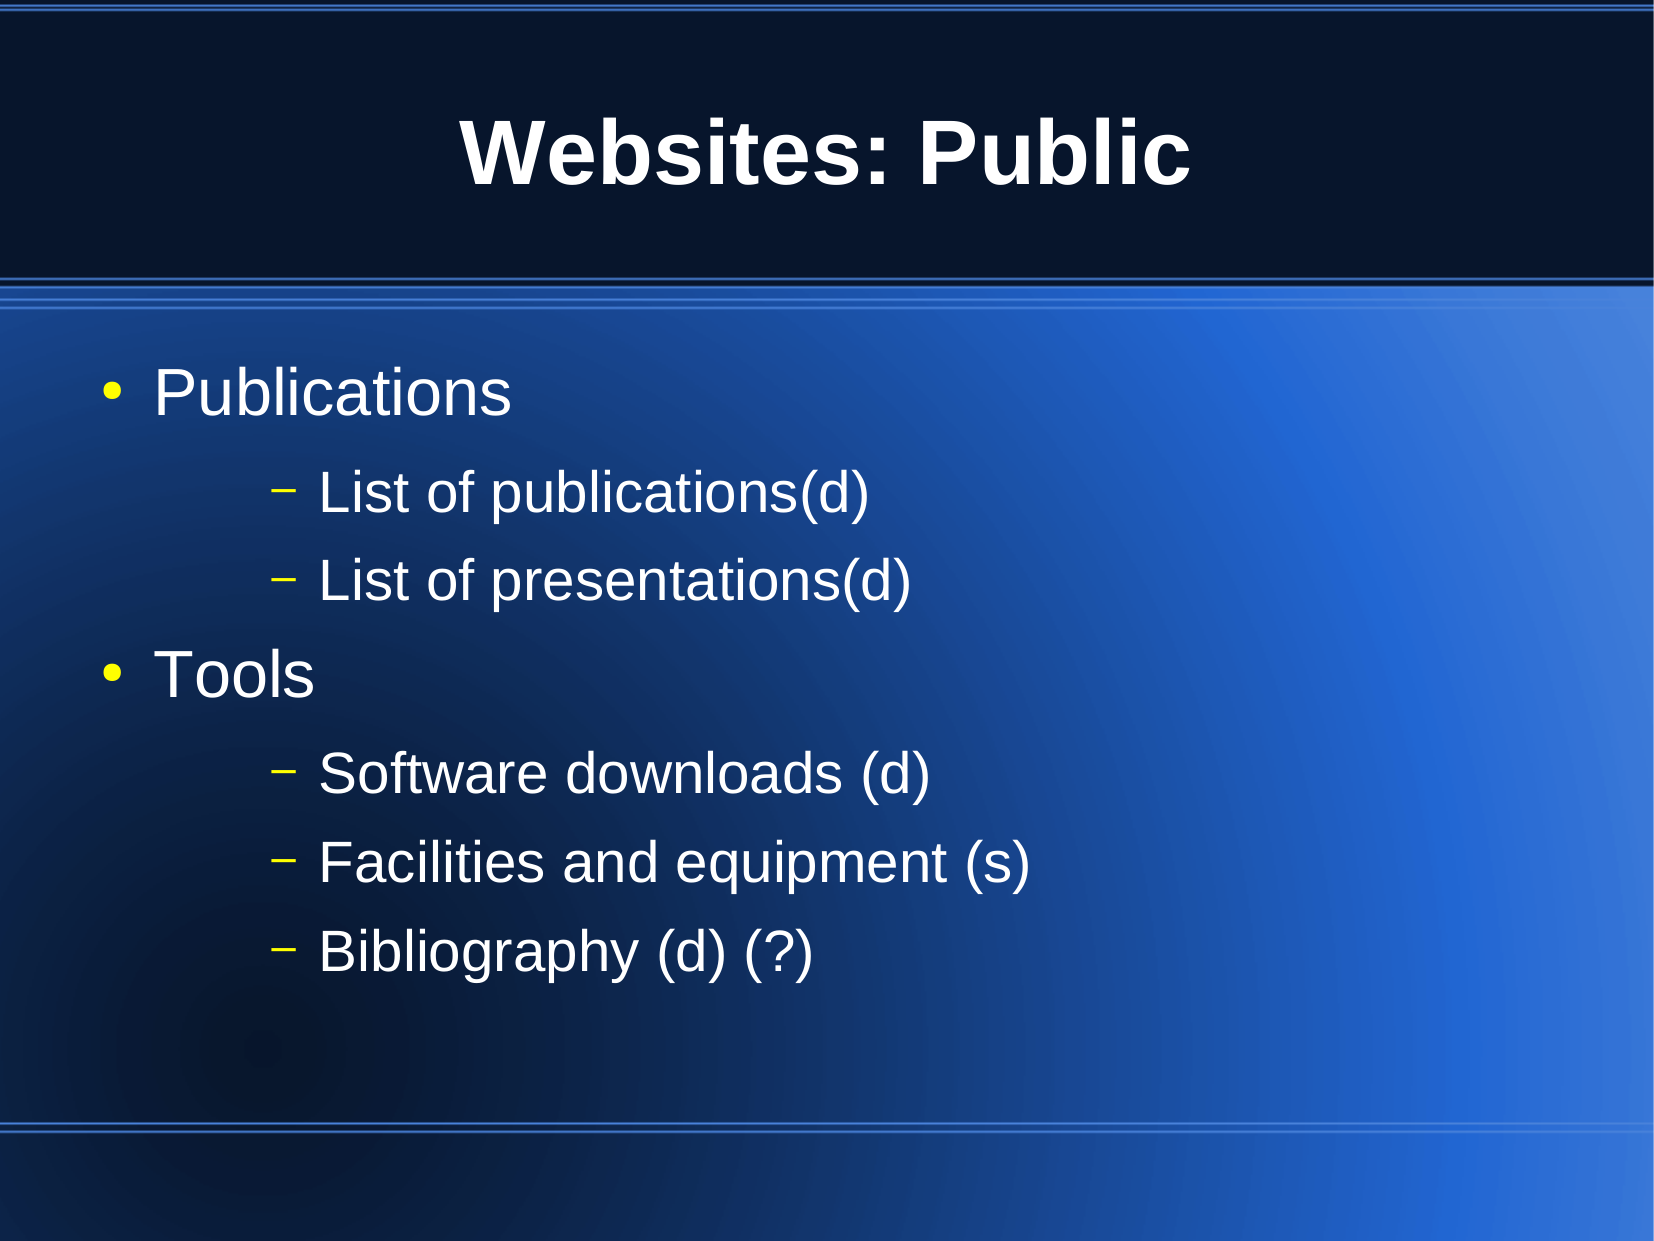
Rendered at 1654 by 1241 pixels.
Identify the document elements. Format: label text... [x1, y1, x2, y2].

list Publications List of publications(d) List of presentations(d) Tools Software downloads (d) Facilities and equipment (s) Bibliography (d) (?) [82, 355, 1571, 1058]
picture [0, 0, 1654, 1241]
title Websites: Public [82, 49, 1571, 257]
